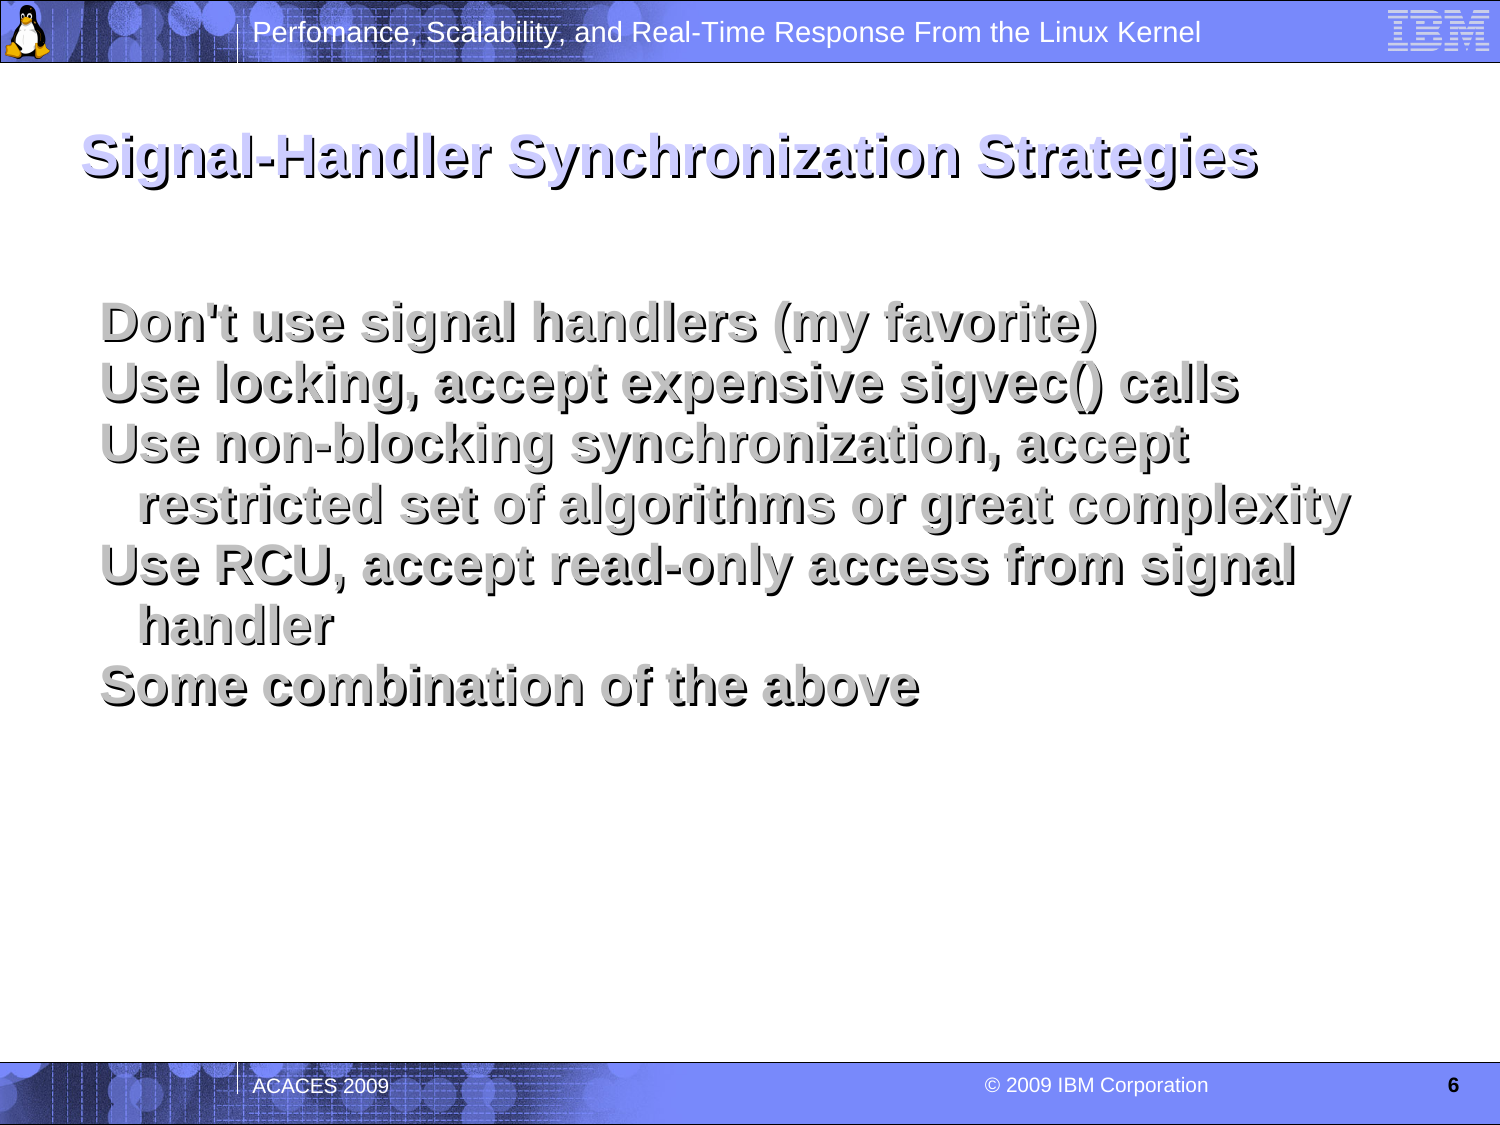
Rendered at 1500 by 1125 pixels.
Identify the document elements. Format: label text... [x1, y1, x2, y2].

picture [0, 1063, 1500, 1124]
picture [1, 1, 1500, 62]
list Don't use signal handlers (my favorite) Use locking, accept expensive sigvec() calls Use non-blocking synchronization, accept restricted set of algorithms or great complexity Use RCU, accept read-only access from signal handler Some combination of the above [99, 291, 1389, 1022]
title Signal-Handler Synchronization Strategies [79, 116, 1433, 199]
